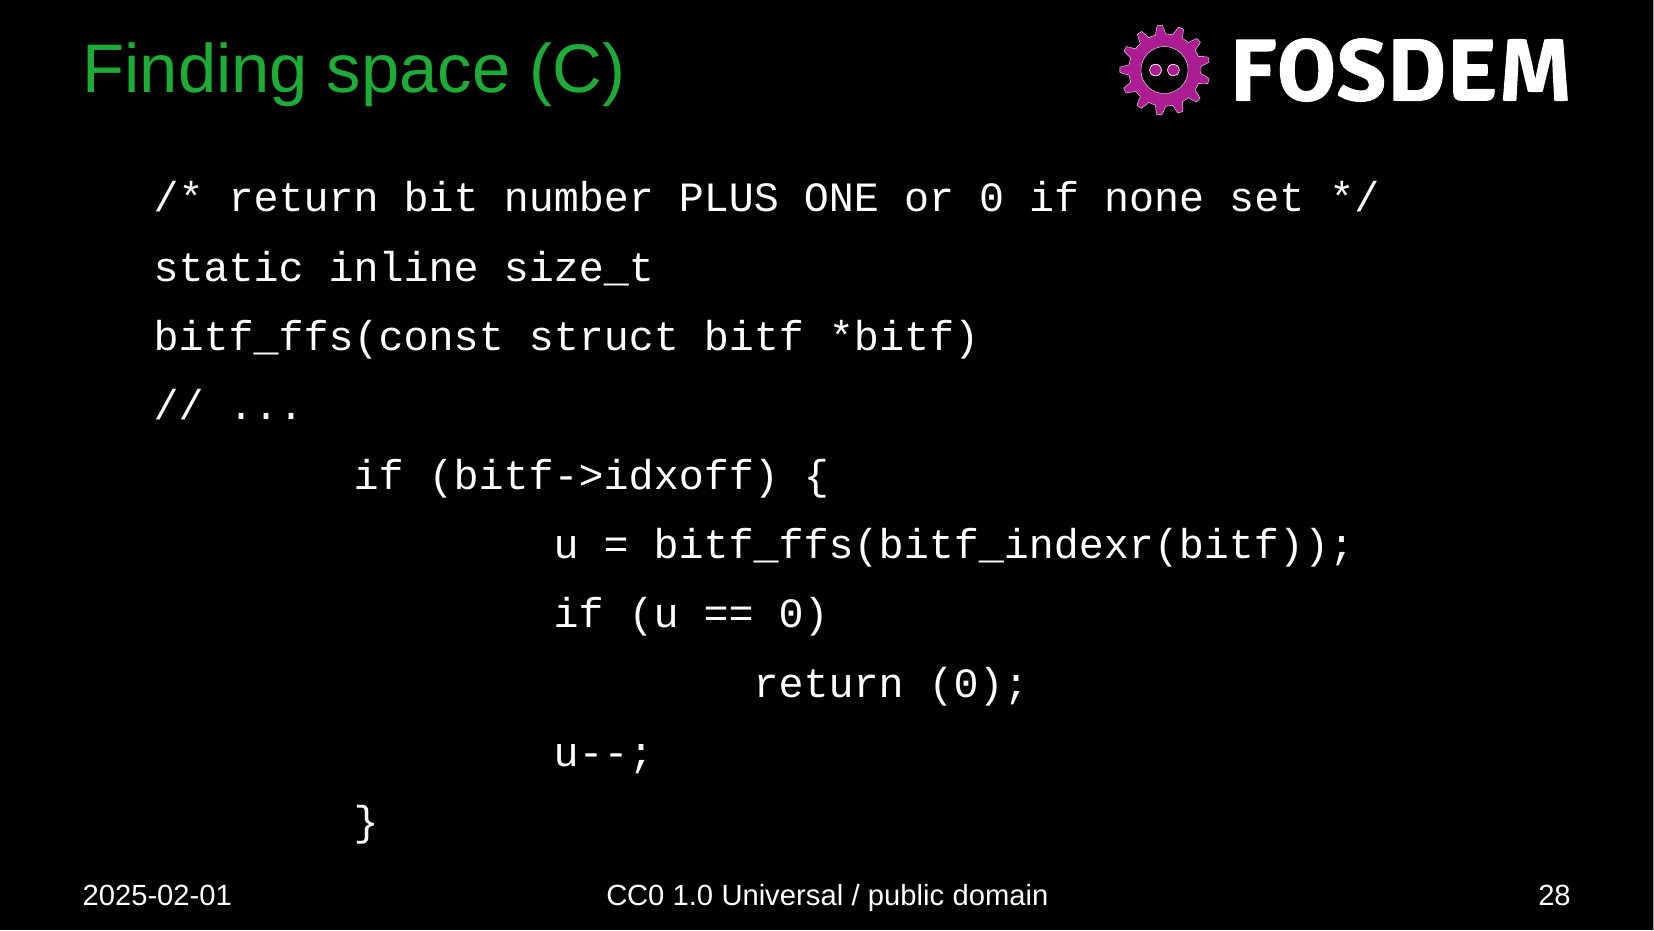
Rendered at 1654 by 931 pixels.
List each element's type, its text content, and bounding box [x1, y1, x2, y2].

title Finding space (C) [82, 30, 1004, 108]
list /* return bit number PLUS ONE or 0 if none set */ static inline size_t bitf_ffs(const struct bitf *bitf) // ... if (bitf->idxoff) { u = bitf_ffs(bitf_indexr(bitf)); if (u == 0) return (0); u--; } [82, 177, 1571, 918]
